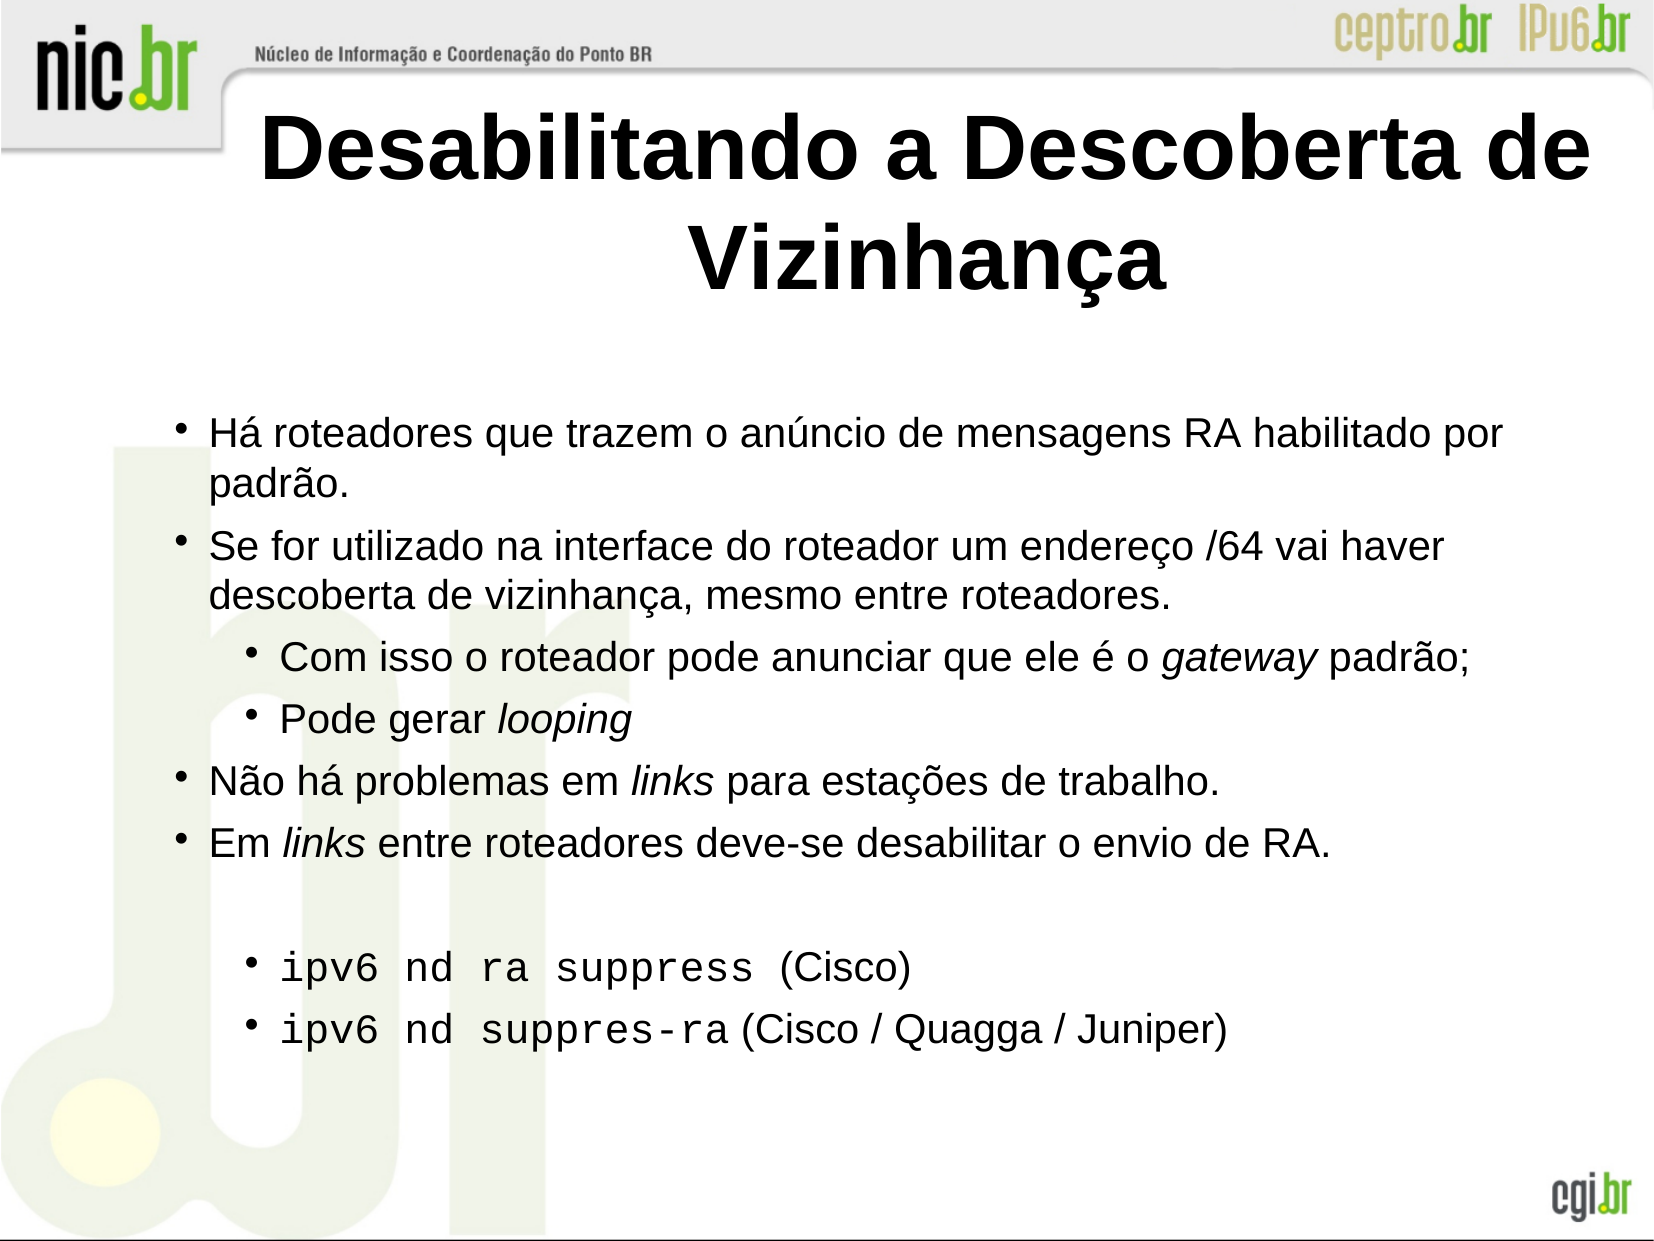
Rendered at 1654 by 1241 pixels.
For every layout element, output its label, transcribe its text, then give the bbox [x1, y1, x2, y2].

text_box Desabilitando a Descoberta de Vizinhança [188, 74, 1654, 192]
picture [0, 0, 1654, 1241]
text_box Há roteadores que trazem o anúncio de mensagens RA habilitado por padrão. Se for utilizado na interface do roteador um endereço /64 vai haver descoberta de vizinhança, mesmo entre roteadores. Com isso o roteador pode anunciar que ele é o gateway padrão; Pode gerar looping Não há problemas em links para estações de trabalho. Em links entre roteadores deve-se desabilitar o envio de RA. ipv6 nd ra suppress (Cisco) ipv6 nd suppres-ra (Cisco / Quagga / Juniper) [125, 396, 1529, 537]
